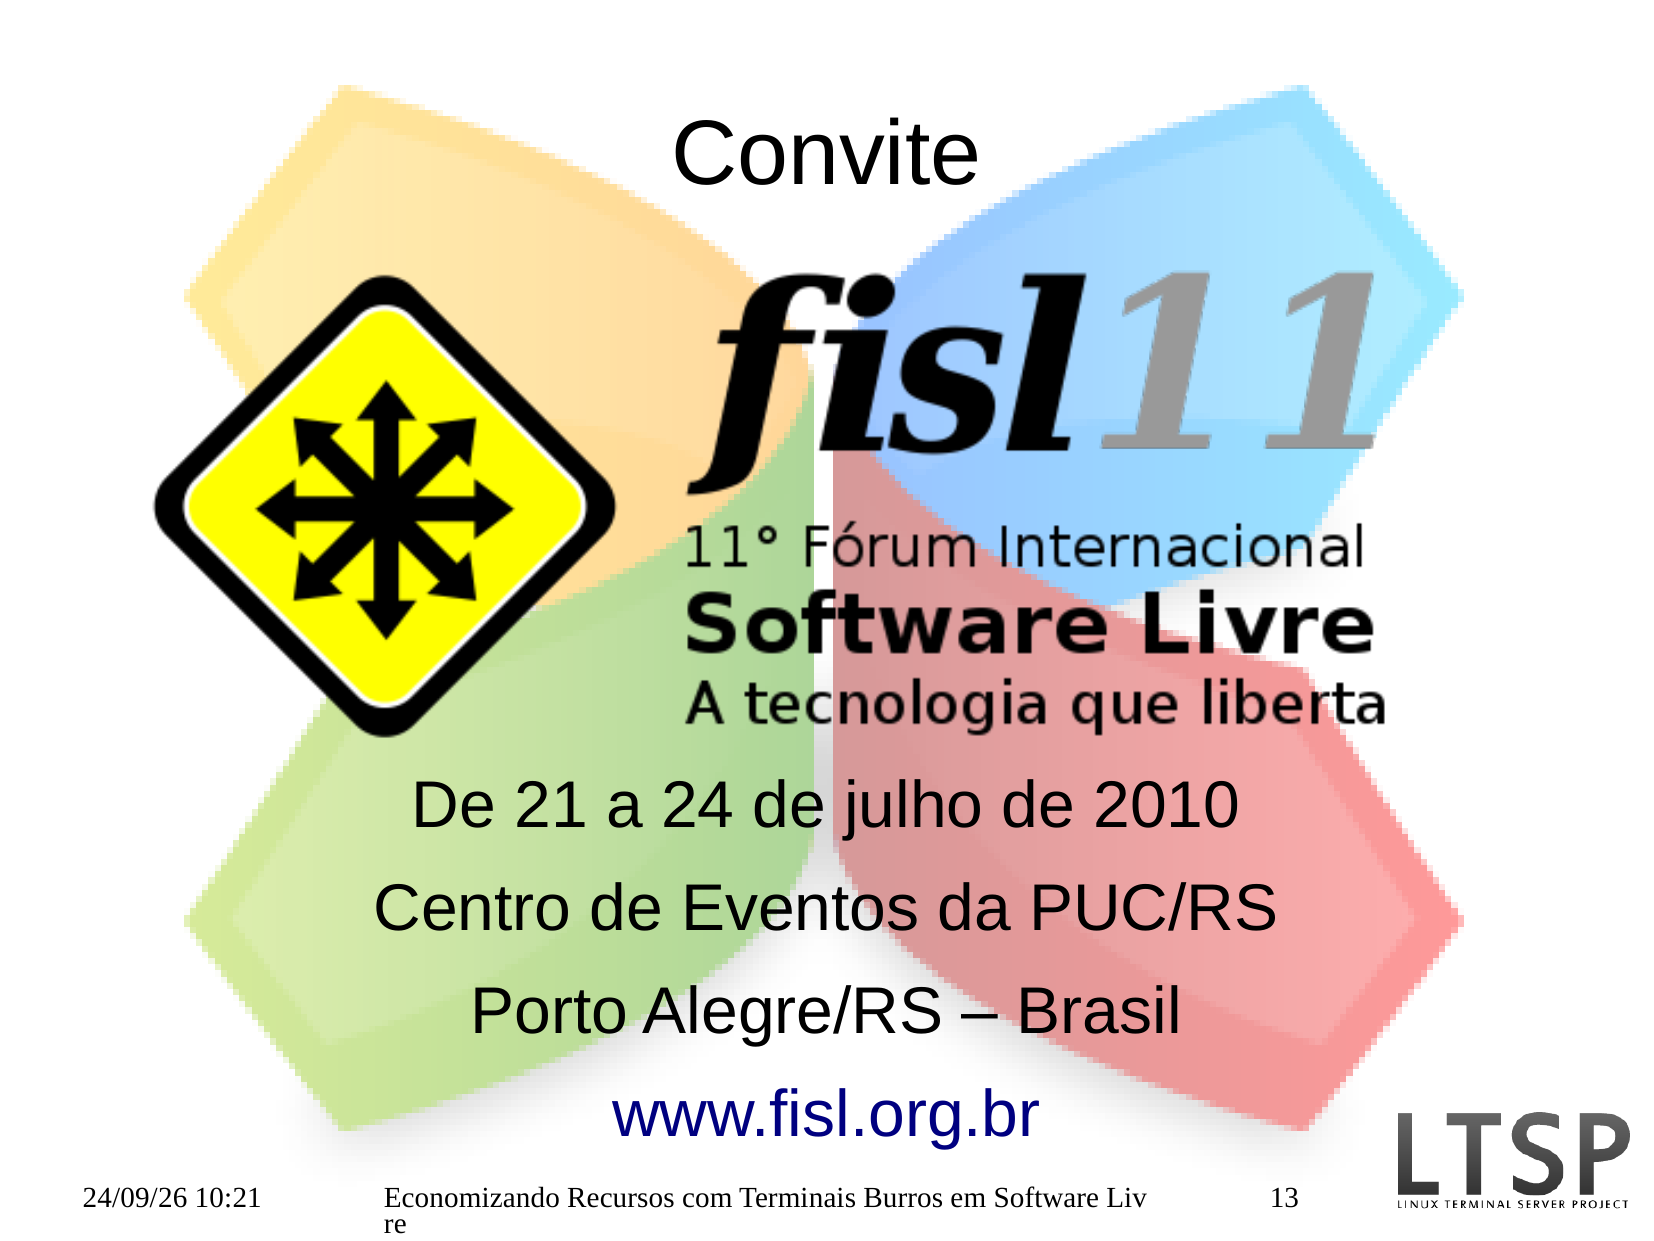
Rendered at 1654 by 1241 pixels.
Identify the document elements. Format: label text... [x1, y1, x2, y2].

title Convite [82, 49, 1571, 112]
picture [1382, 1072, 1639, 1241]
picture [10, 112, 1649, 886]
list De 21 a 24 de julho de 2010 Centro de Eventos da PUC/RS Porto Alegre/RS – Brasil www.fisl.org.br [82, 767, 1571, 1152]
